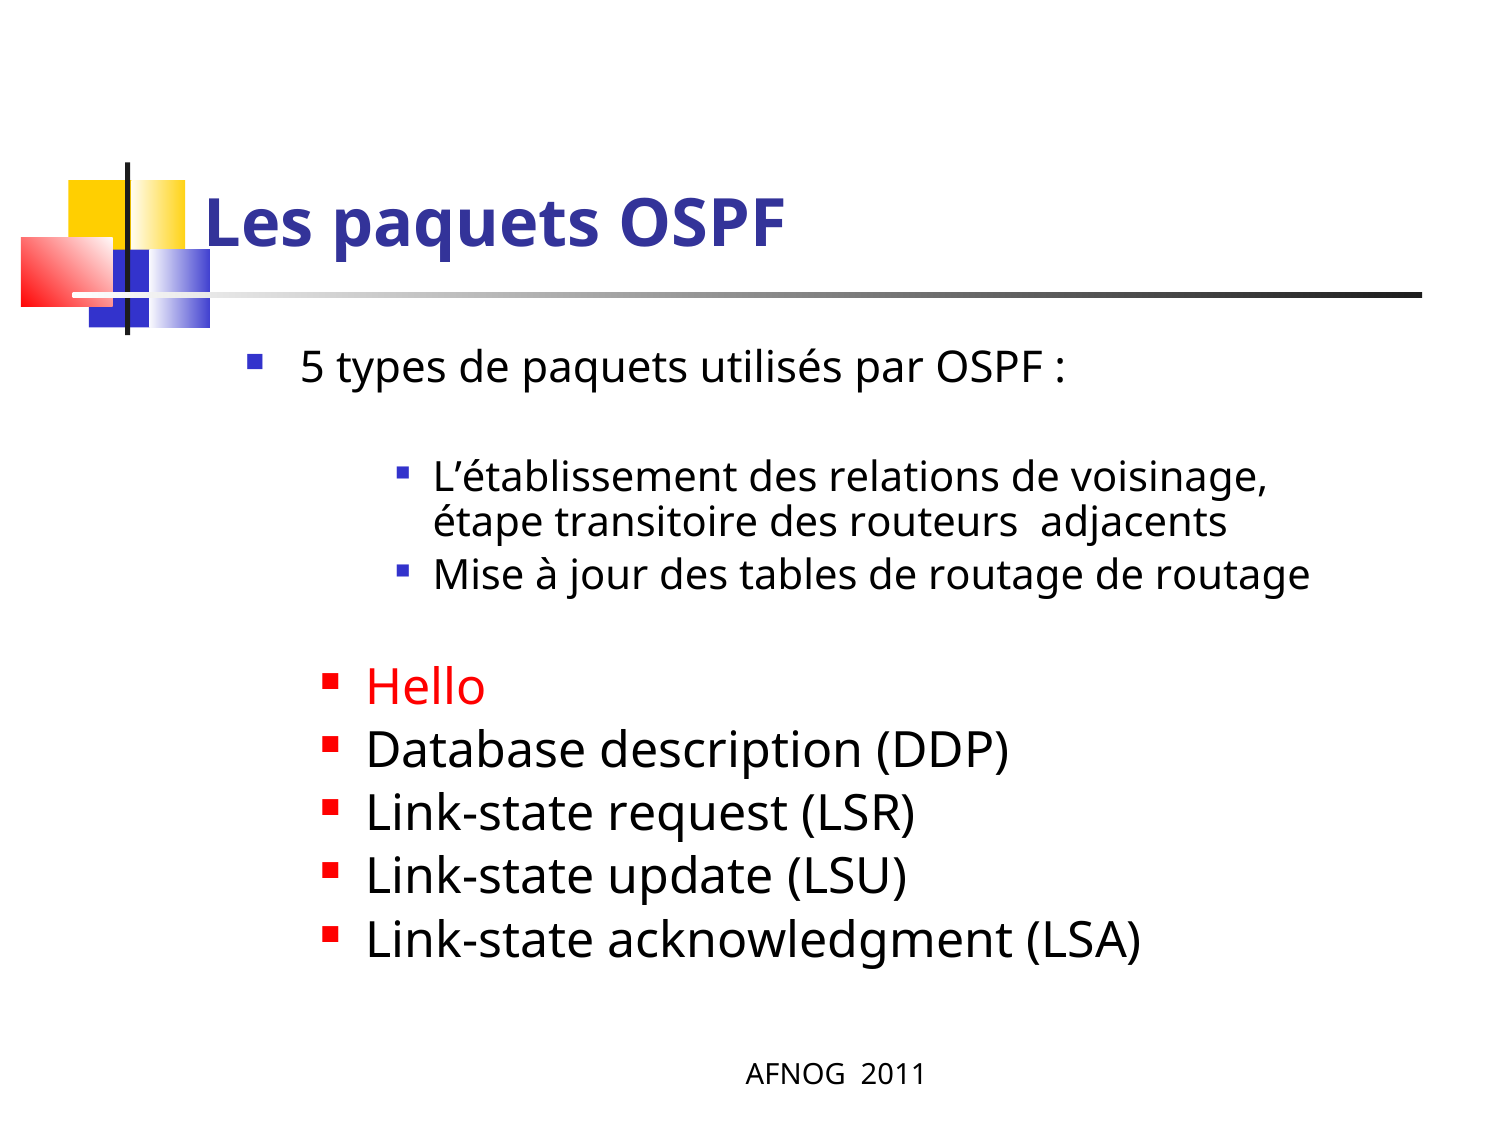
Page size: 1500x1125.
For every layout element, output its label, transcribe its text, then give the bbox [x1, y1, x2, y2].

text_box AFNOG 2011 [599, 1047, 1074, 1099]
title Les paquets OSPF [188, 35, 1468, 276]
list 5 types de paquets utilisés par OSPF : L’établissement des relations de voisinage, étape transitoire des routeurs adjacents Mise à jour des tables de routage de routage Hello Database description (DDP)‏ Link-state request (LSR)‏ Link-state update (LSU)‏ Link-state acknowledgment (LSA)‏ [230, 337, 1389, 1047]
